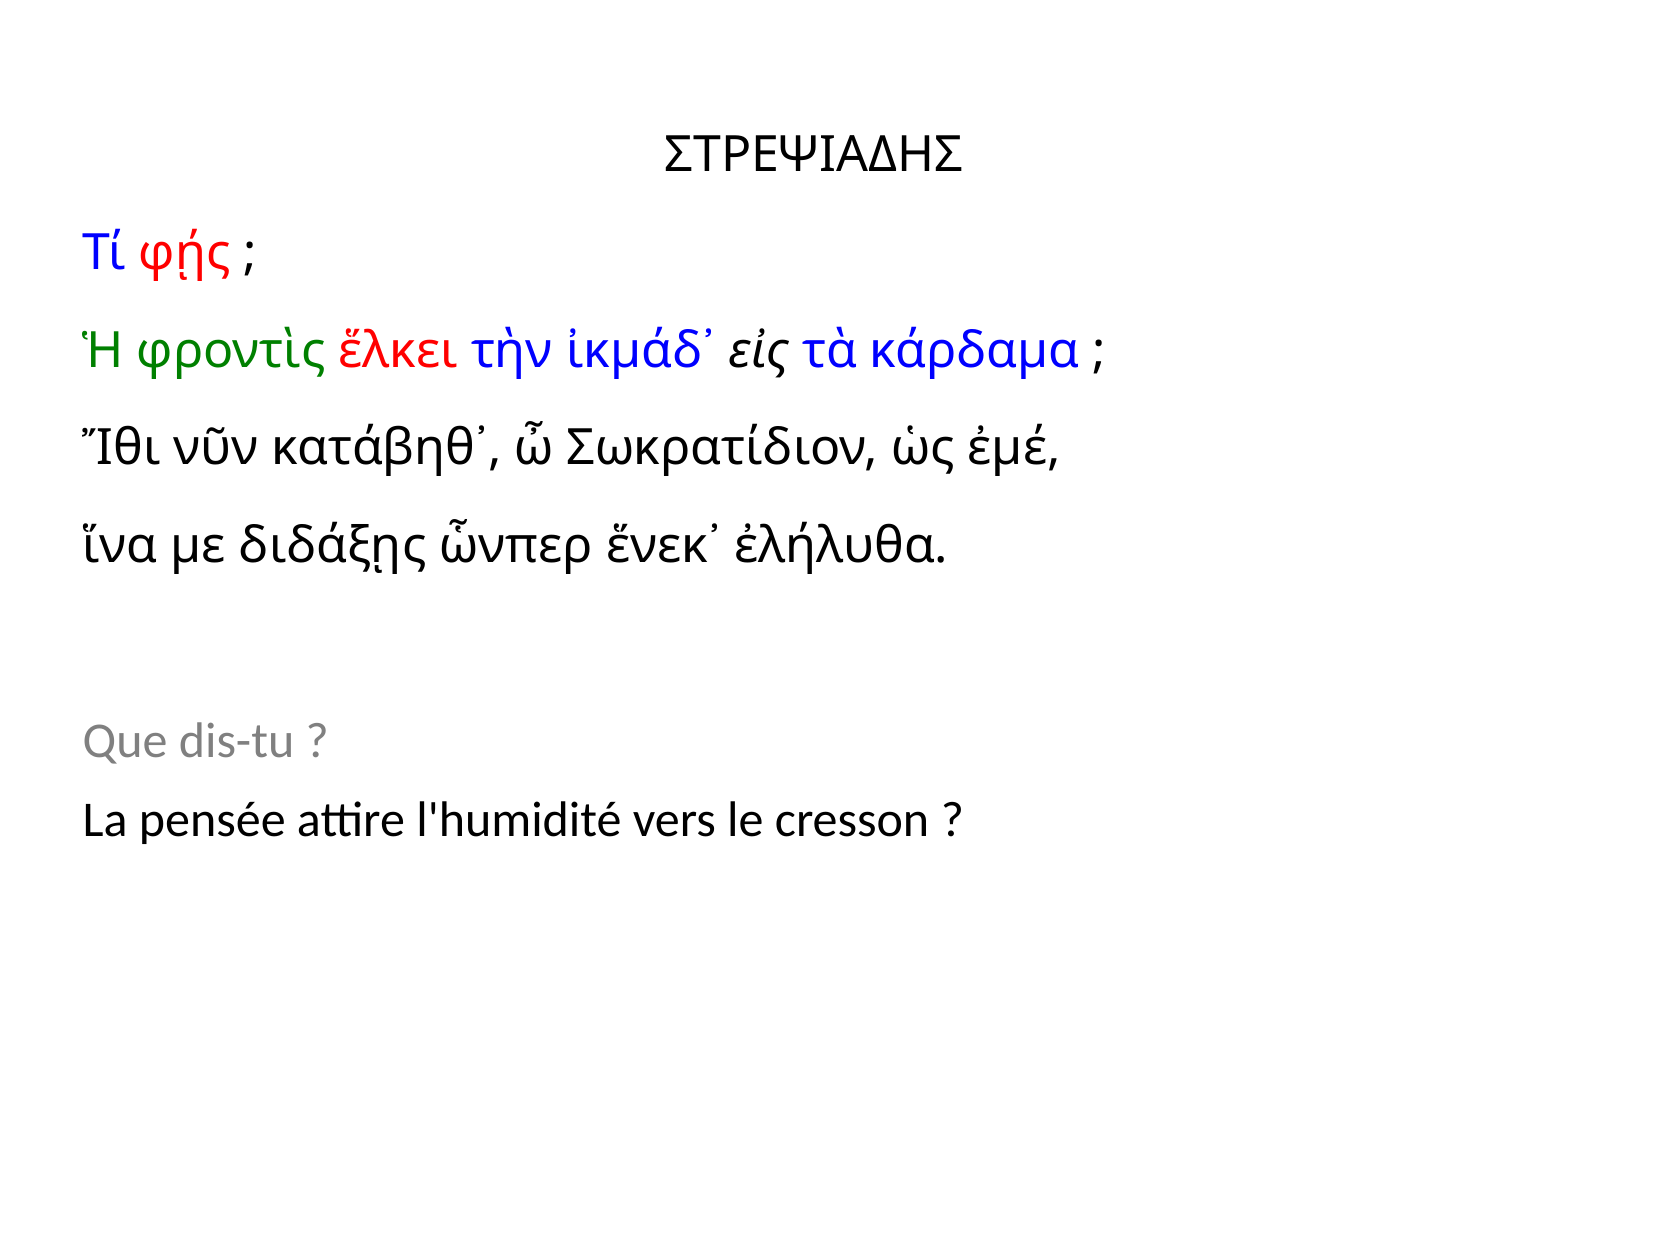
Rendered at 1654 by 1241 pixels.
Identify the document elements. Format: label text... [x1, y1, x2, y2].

list ΣΤΡΕΨΙΑΔΗΣ Τί φῄς ; Ἡ φροντὶς ἕλκει τὴν ἰκμάδ᾿ εἰς τὰ κάρδαμα ; Ἴθι νῦν κατάβηθ᾿, ὦ Σωκρατίδιον, ὡς ἐμέ, ἵνα με διδάξῃς ὧνπερ ἕνεκ᾿ ἐλήλυθα. Que dis-tu ? La pensée attire l'humidité vers le cresson ? [82, 118, 1571, 1222]
